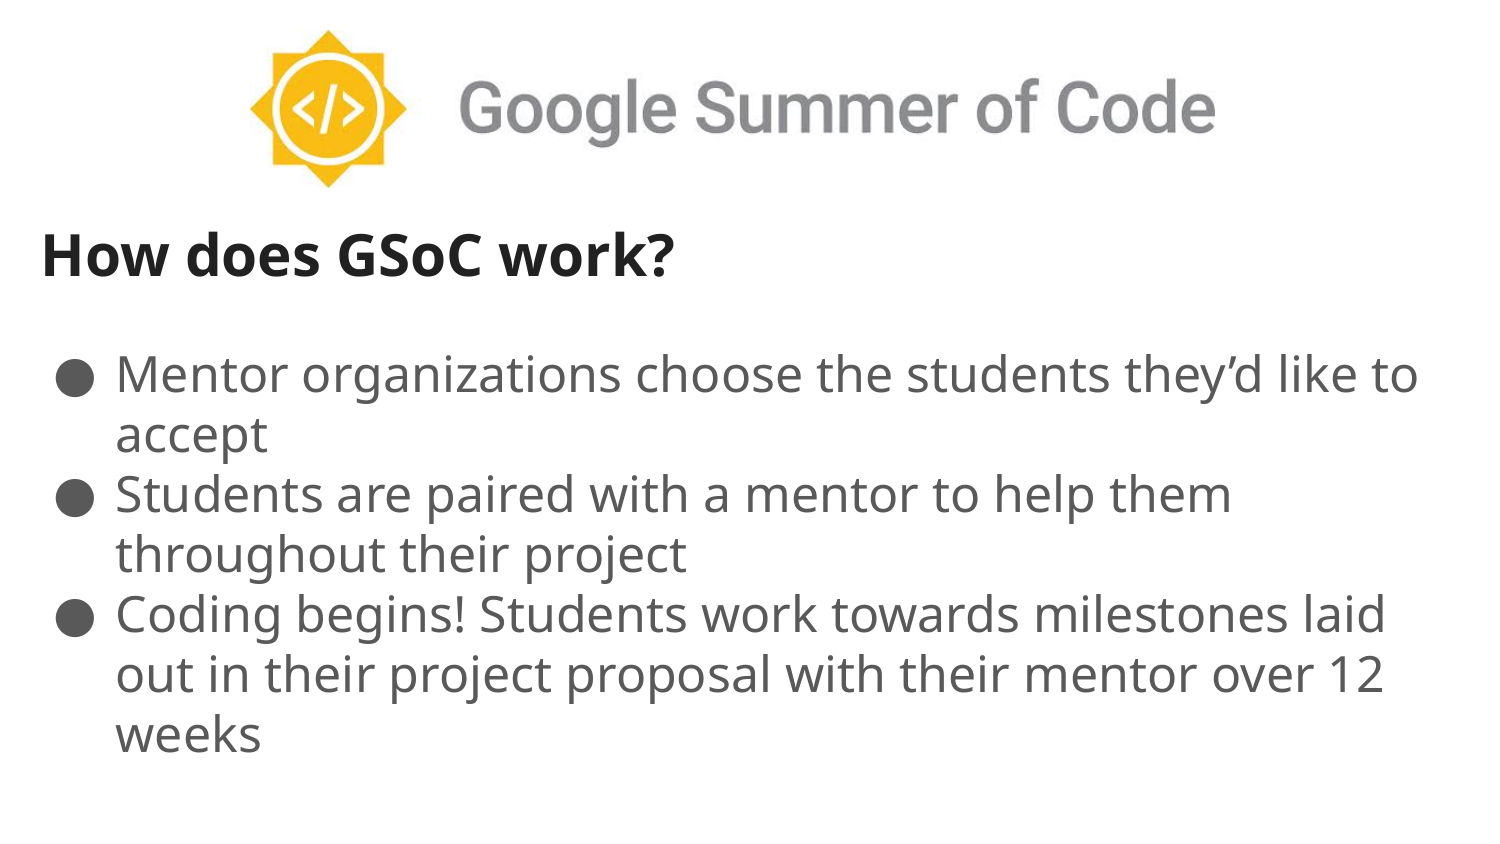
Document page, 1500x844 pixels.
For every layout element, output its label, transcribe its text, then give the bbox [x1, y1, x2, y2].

picture [250, 30, 1232, 188]
list How does GSoC work? Mentor organizations choose the students they’d like to accept Students are paired with a mentor to help them throughout their project Coding begins! Students work towards milestones laid out in their project proposal with their mentor over 12 weeks [25, 202, 1467, 783]
